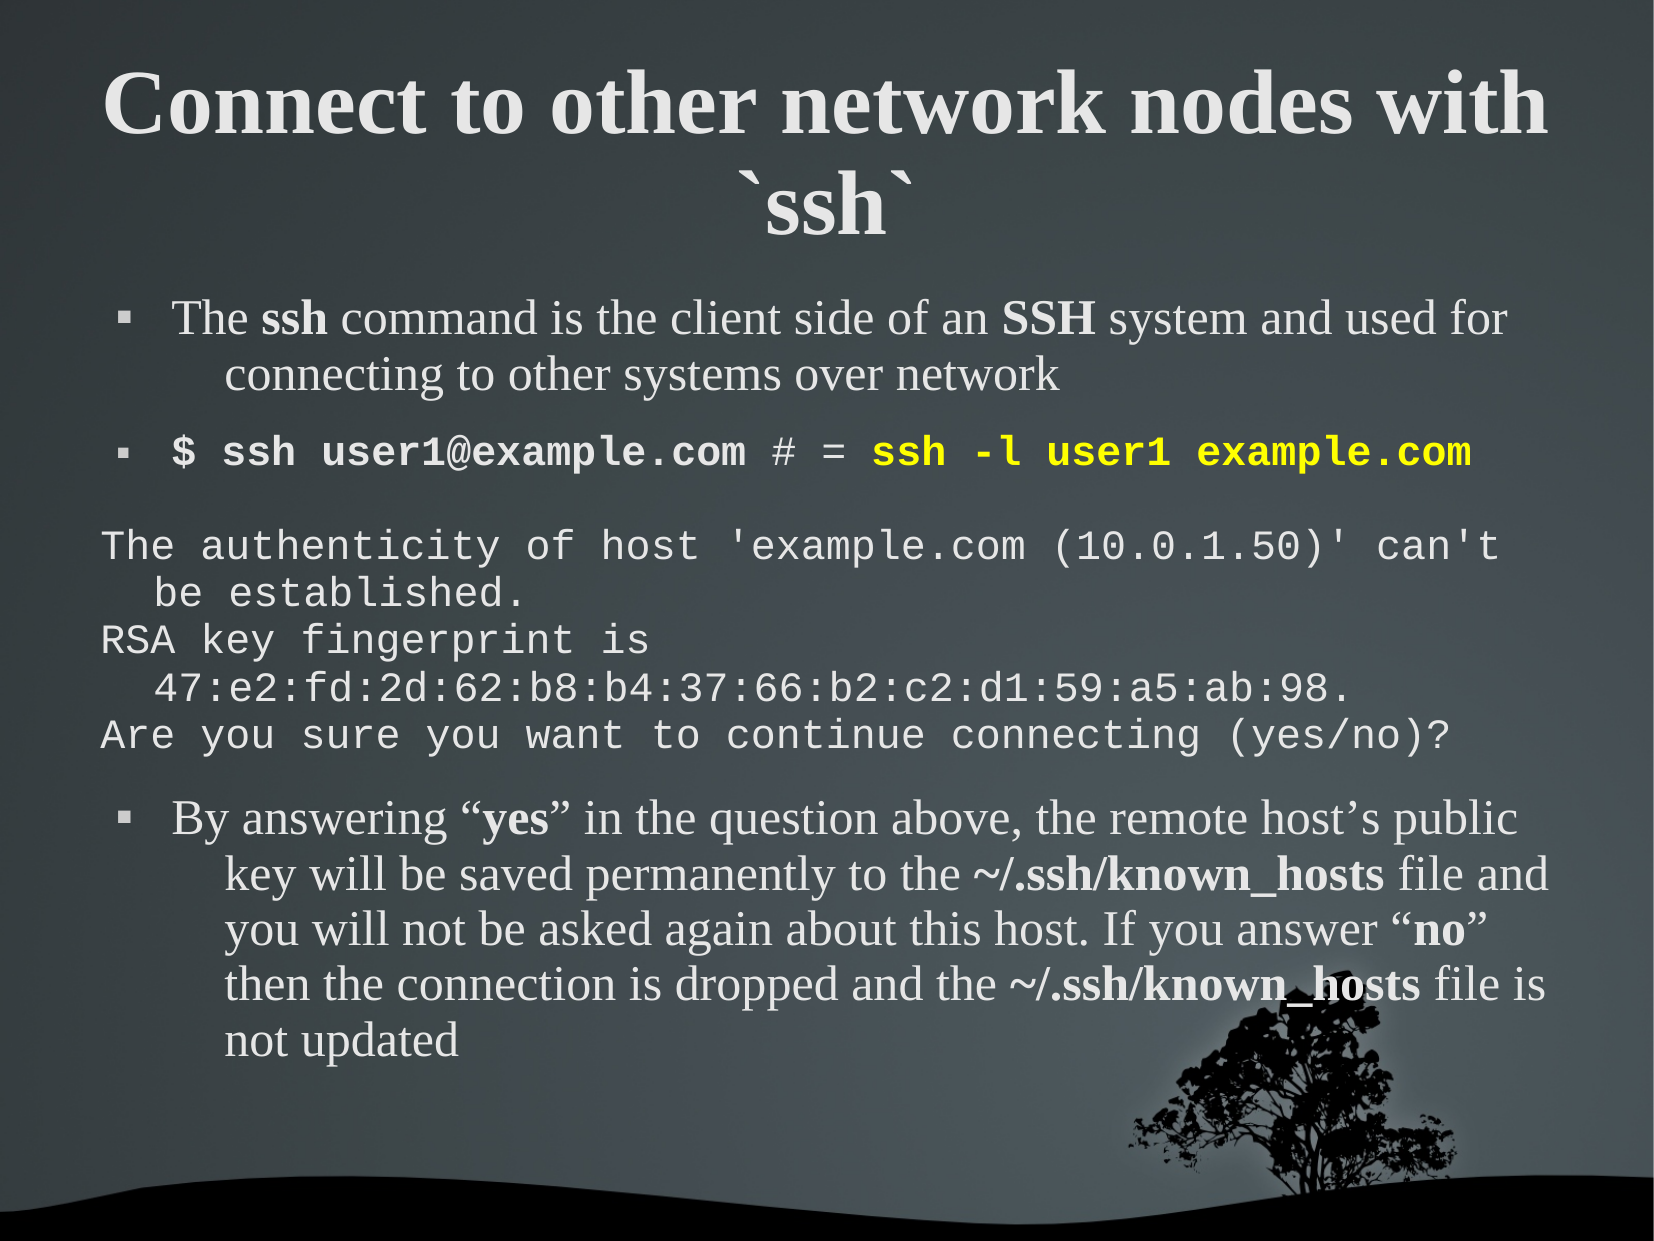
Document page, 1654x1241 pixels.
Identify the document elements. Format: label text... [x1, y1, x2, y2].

title Connect to other network nodes with `ssh` [82, 33, 1571, 273]
list The ssh command is the client side of an SSH system and used for connecting to other systems over network $ ssh user1@example.com # = ssh -l user1 example.com The authenticity of host 'example.com (10.0.1.50)' can't be established. RSA key fingerprint is 47:e2:fd:2d:62:b8:b4:37:66:b2:c2:d1:59:a5:ab:98. Are you sure you want to continue connecting (yes/no)? By answering “yes” in the question above, the remote host’s public key will be saved permanently to the ~/.ssh/known_hosts file and you will not be asked again about this host. If you answer “no” then the connection is dropped and the ~/.ssh/known_hosts file is not updated [82, 290, 1571, 1136]
picture [0, 0, 1654, 1241]
